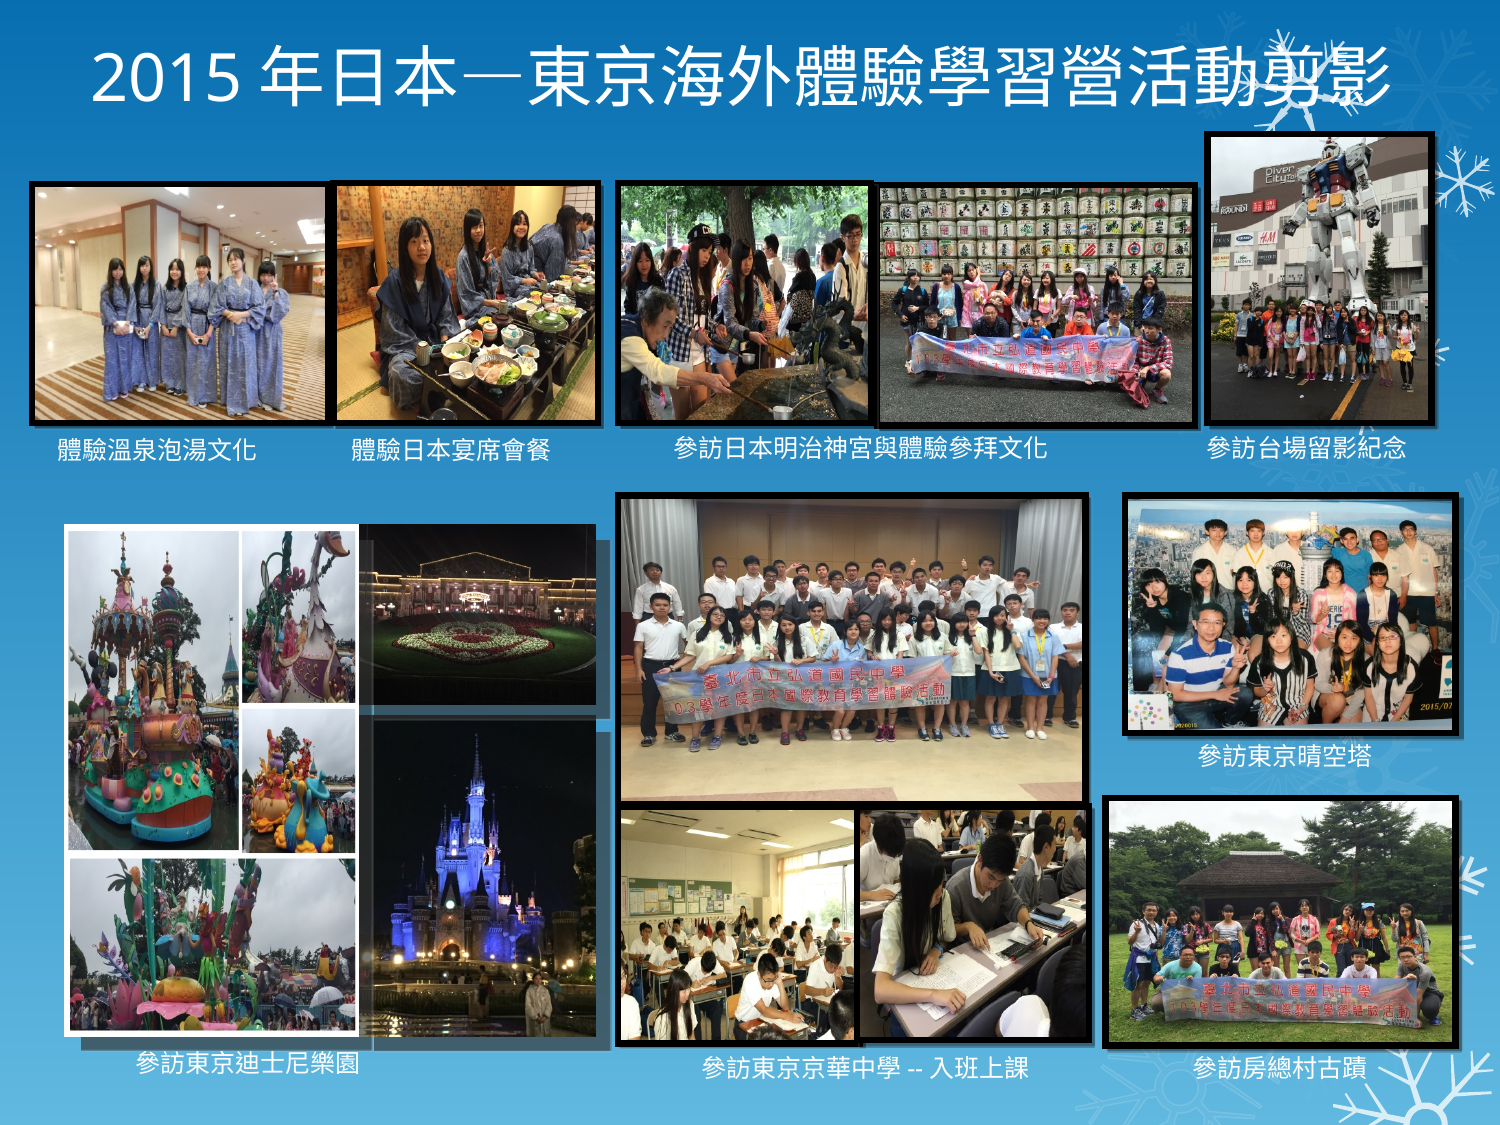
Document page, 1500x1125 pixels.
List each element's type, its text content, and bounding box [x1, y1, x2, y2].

picture [621, 498, 1083, 802]
text_box 參訪房總村古蹟 [1177, 1045, 1383, 1090]
picture [1128, 498, 1453, 731]
text_box 參訪日本明治神宮與體驗參拜文化 [659, 425, 1152, 470]
picture [336, 186, 596, 421]
picture [374, 721, 596, 1037]
text_box 體驗溫泉泡湯文化 [43, 427, 273, 472]
text_box 參訪東京迪士尼樂園 [121, 1040, 376, 1085]
text_box 參訪東京晴空塔 [1182, 733, 1388, 778]
picture [35, 186, 325, 421]
title 2015年日本—東京海外體驗學習營活動剪影 [75, 24, 1426, 126]
text_box 參訪台場留影紀念 [1192, 425, 1422, 470]
picture [621, 186, 869, 421]
picture [64, 524, 596, 1037]
picture [879, 188, 1192, 423]
picture [1108, 801, 1453, 1043]
picture [620, 810, 854, 1041]
text_box 參訪東京京華中學--入班上課 [686, 1045, 1045, 1090]
text_box 體驗日本宴席會餐 [336, 427, 567, 472]
picture [859, 809, 1086, 1037]
picture [1210, 137, 1429, 421]
